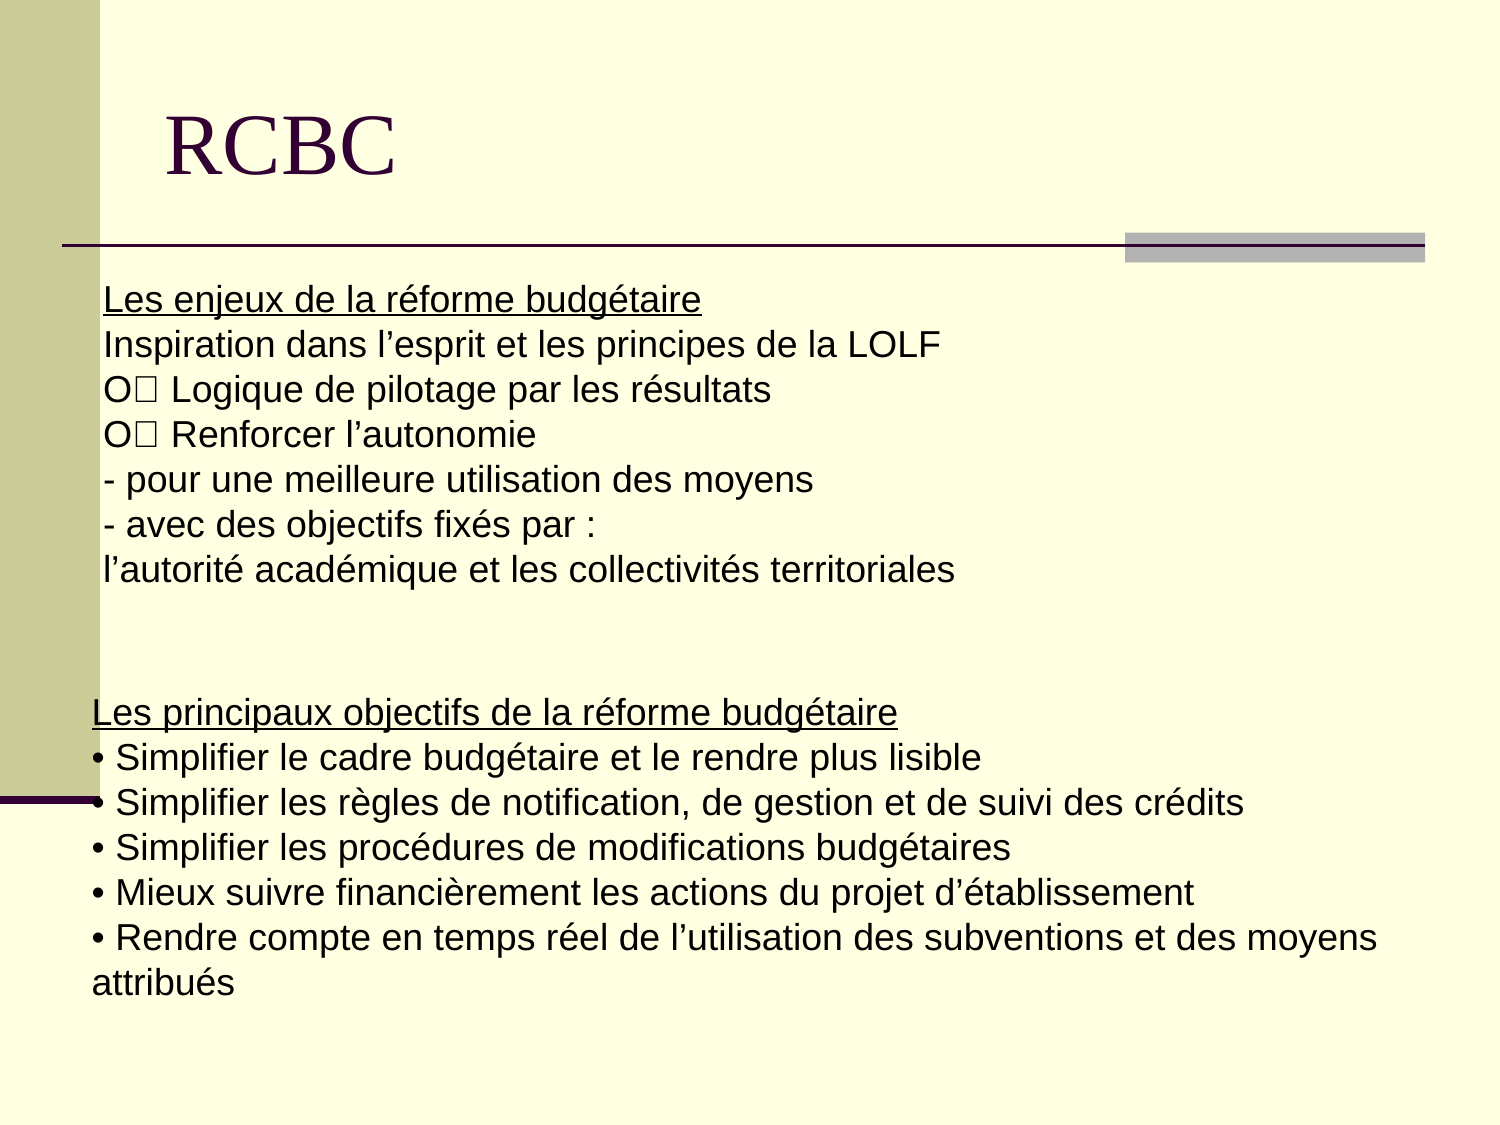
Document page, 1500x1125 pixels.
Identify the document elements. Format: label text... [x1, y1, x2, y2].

text_box Les enjeux de la réforme budgétaire Inspiration dans l’esprit et les principes de la LOLF O Logique de pilotage par les résultats O Renforcer l’autonomie - pour une meilleure utilisation des moyens - avec des objectifs fixés par : l’autorité académique et les collectivités territoriales [88, 267, 1436, 598]
text_box Les principaux objectifs de la réforme budgétaire • Simplifier le cadre budgétaire et le rendre plus lisible • Simplifier les règles de notification, de gestion et de suivi des crédits • Simplifier les procédures de modifications budgétaires • Mieux suivre financièrement les actions du projet d’établissement • Rendre compte en temps réel de l’utilisation des subventions et des moyens attribués [76, 680, 1412, 1012]
title RCBC [150, 45, 1426, 234]
